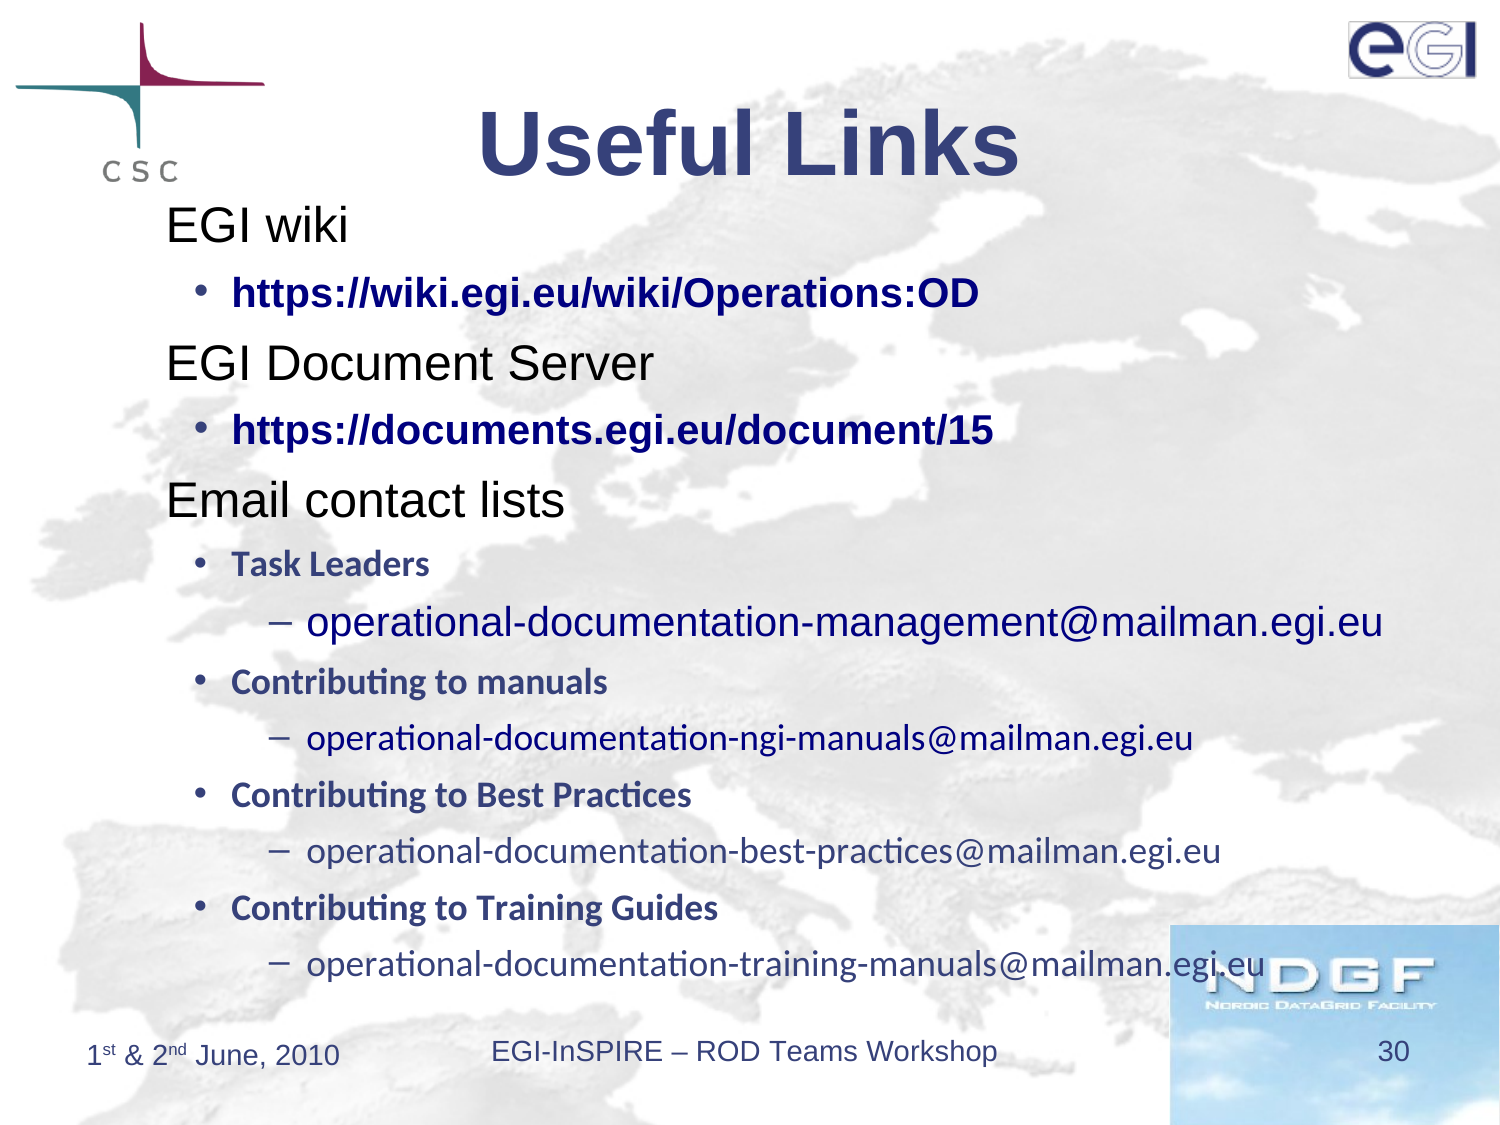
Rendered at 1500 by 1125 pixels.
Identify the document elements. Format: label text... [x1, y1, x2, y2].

picture [327, 1047, 335, 1063]
picture [806, 1053, 813, 1059]
picture [897, 1047, 905, 1059]
picture [969, 1047, 977, 1059]
picture [790, 1047, 798, 1052]
picture [0, 0, 1500, 1125]
picture [700, 1047, 711, 1051]
picture [627, 1047, 638, 1051]
picture [883, 1047, 889, 1057]
picture [720, 1047, 735, 1059]
picture [295, 1047, 303, 1063]
title Useful Links [75, 20, 1426, 185]
picture [986, 1047, 993, 1059]
picture [127, 1056, 135, 1063]
picture [871, 1047, 877, 1057]
list EGI wiki https://wiki.egi.eu/wiki/Operations:OD EGI Document Server https://documents.egi.eu/document/15 Email contact lists Task Leaders operational-documentation-management@mailman.egi.eu Contributing to manuals operational-documentation-ngi-manuals@mailman.egi.eu Contributing to Best Practices operational-documentation-best-practices@mailman.egi.eu Contributing to Training Guides operational-documentation-training-manuals@mailman.egi.eu [29, 185, 1500, 1047]
picture [1397, 1047, 1405, 1059]
picture [744, 1047, 756, 1059]
picture [600, 1047, 610, 1051]
